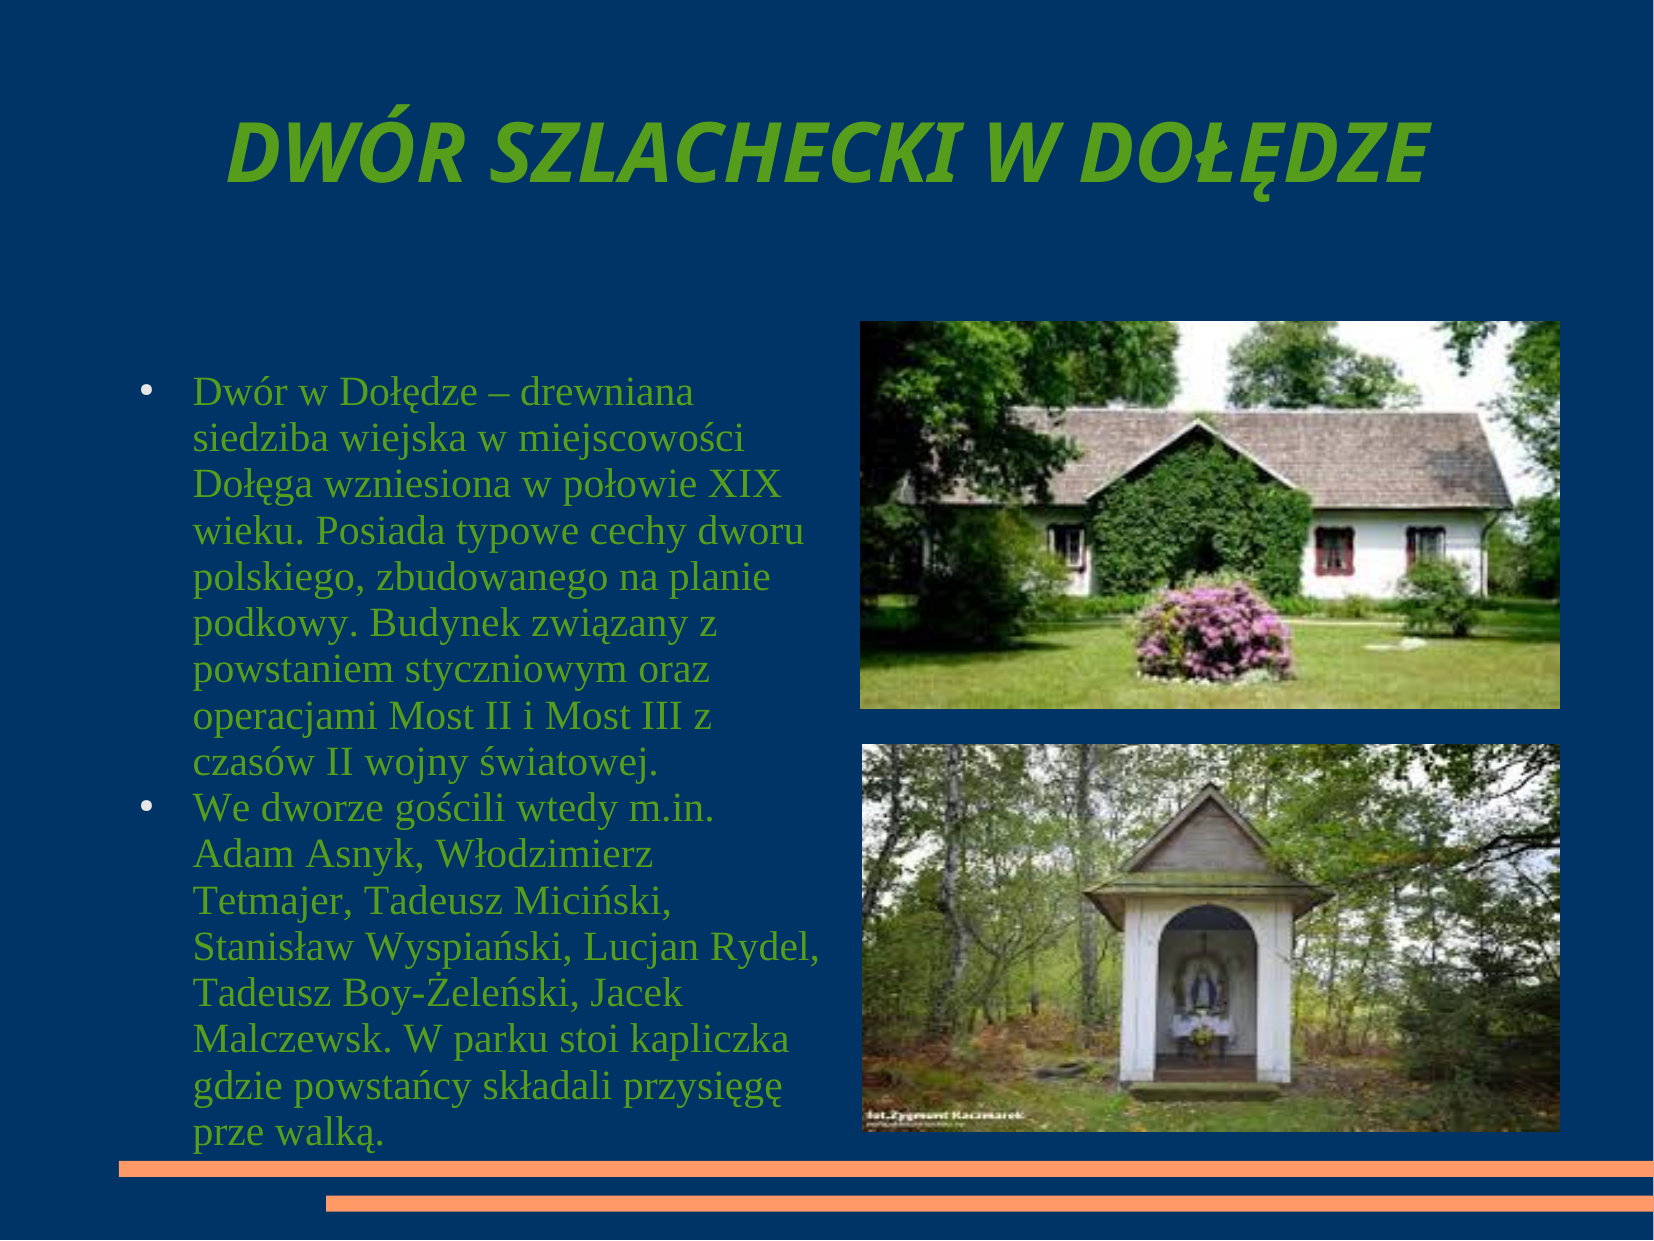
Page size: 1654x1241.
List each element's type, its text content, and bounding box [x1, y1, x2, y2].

picture [862, 744, 1560, 1132]
title DWÓR SZLACHECKI W DOŁĘDZE [121, 46, 1534, 254]
picture [860, 321, 1560, 709]
list Dwór w Dołędze – drewniana siedziba wiejska w miejscowości Dołęga wzniesiona w połowie XIX wieku. Posiada typowe cechy dworu polskiego, zbudowanego na planie podkowy. Budynek związany z powstaniem styczniowym oraz operacjami Most II i Most III z czasów II wojny światowej. We dworze gościli wtedy m.in. Adam Asnyk, Włodzimierz Tetmajer, Tadeusz Miciński, Stanisław Wyspiański, Lucjan Rydel, Tadeusz Boy-Żeleński, Jacek Malczewsk. W parku stoi kapliczka gdzie powstańcy składali przysięgę prze walką. [121, 322, 824, 1169]
